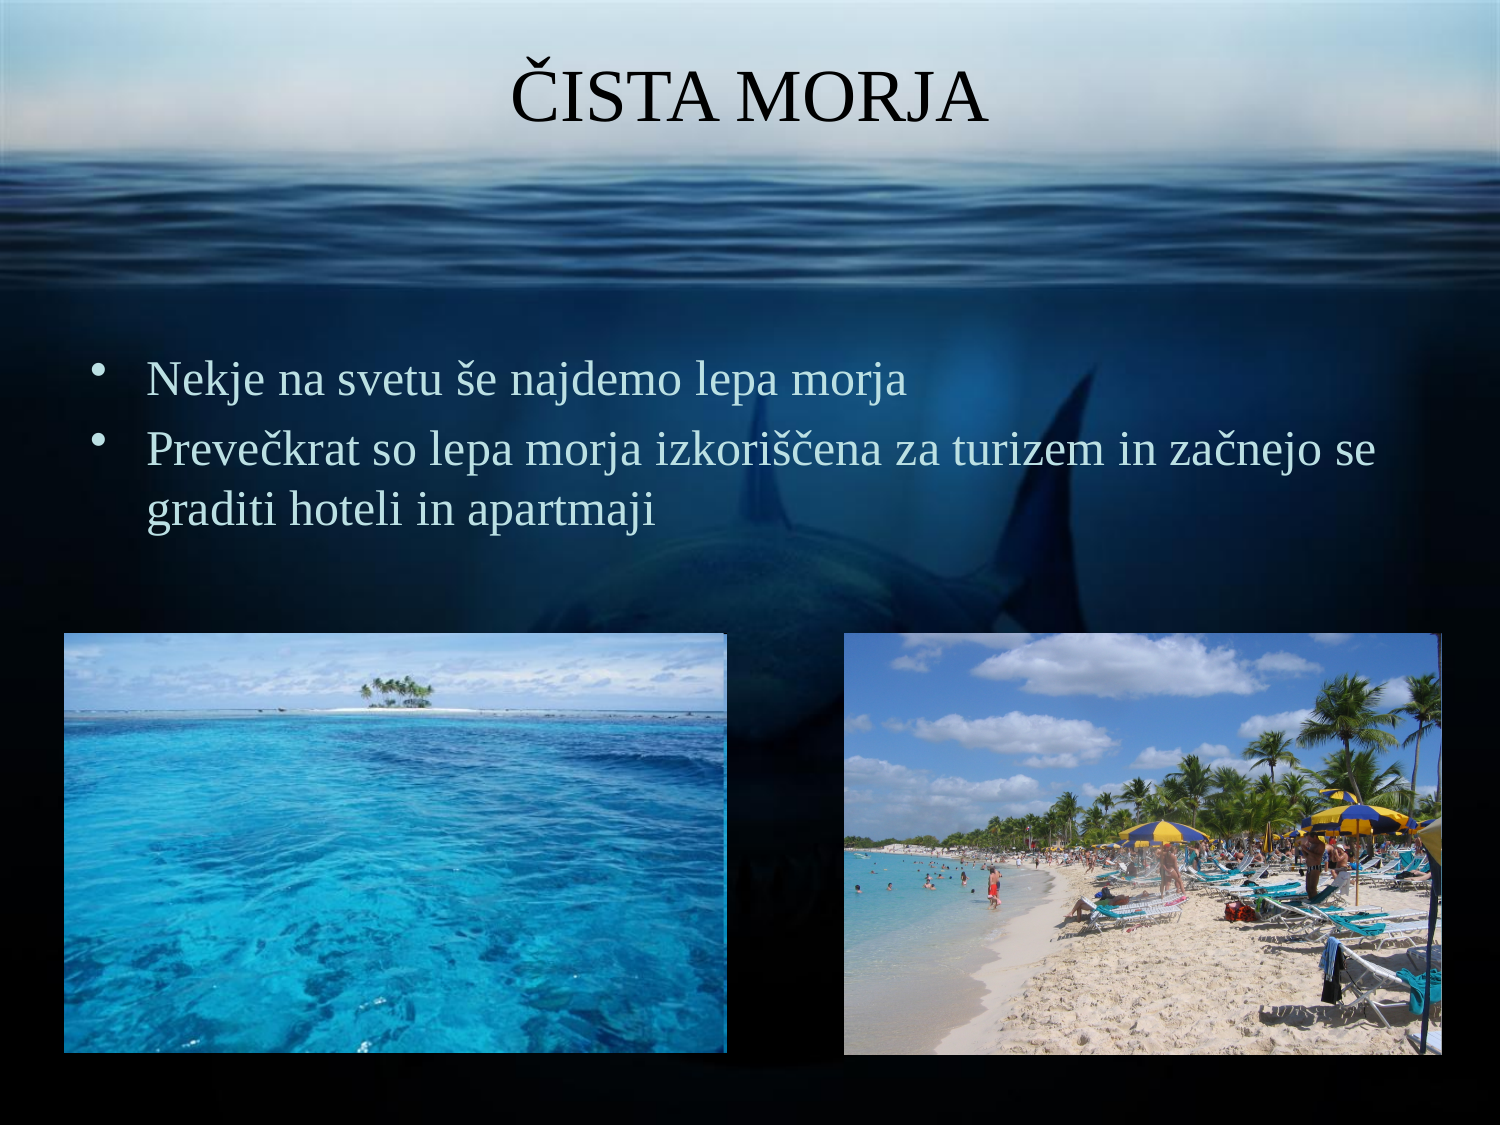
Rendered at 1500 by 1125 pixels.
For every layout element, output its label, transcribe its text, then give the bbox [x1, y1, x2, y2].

picture [0, 0, 1500, 1125]
title ČISTA MORJA [75, 45, 1425, 138]
list Nekje na svetu še najdemo lepa morja Prevečkrat so lepa morja izkoriščena za turizem in začnejo se graditi hoteli in apartmaji [75, 338, 1425, 1005]
